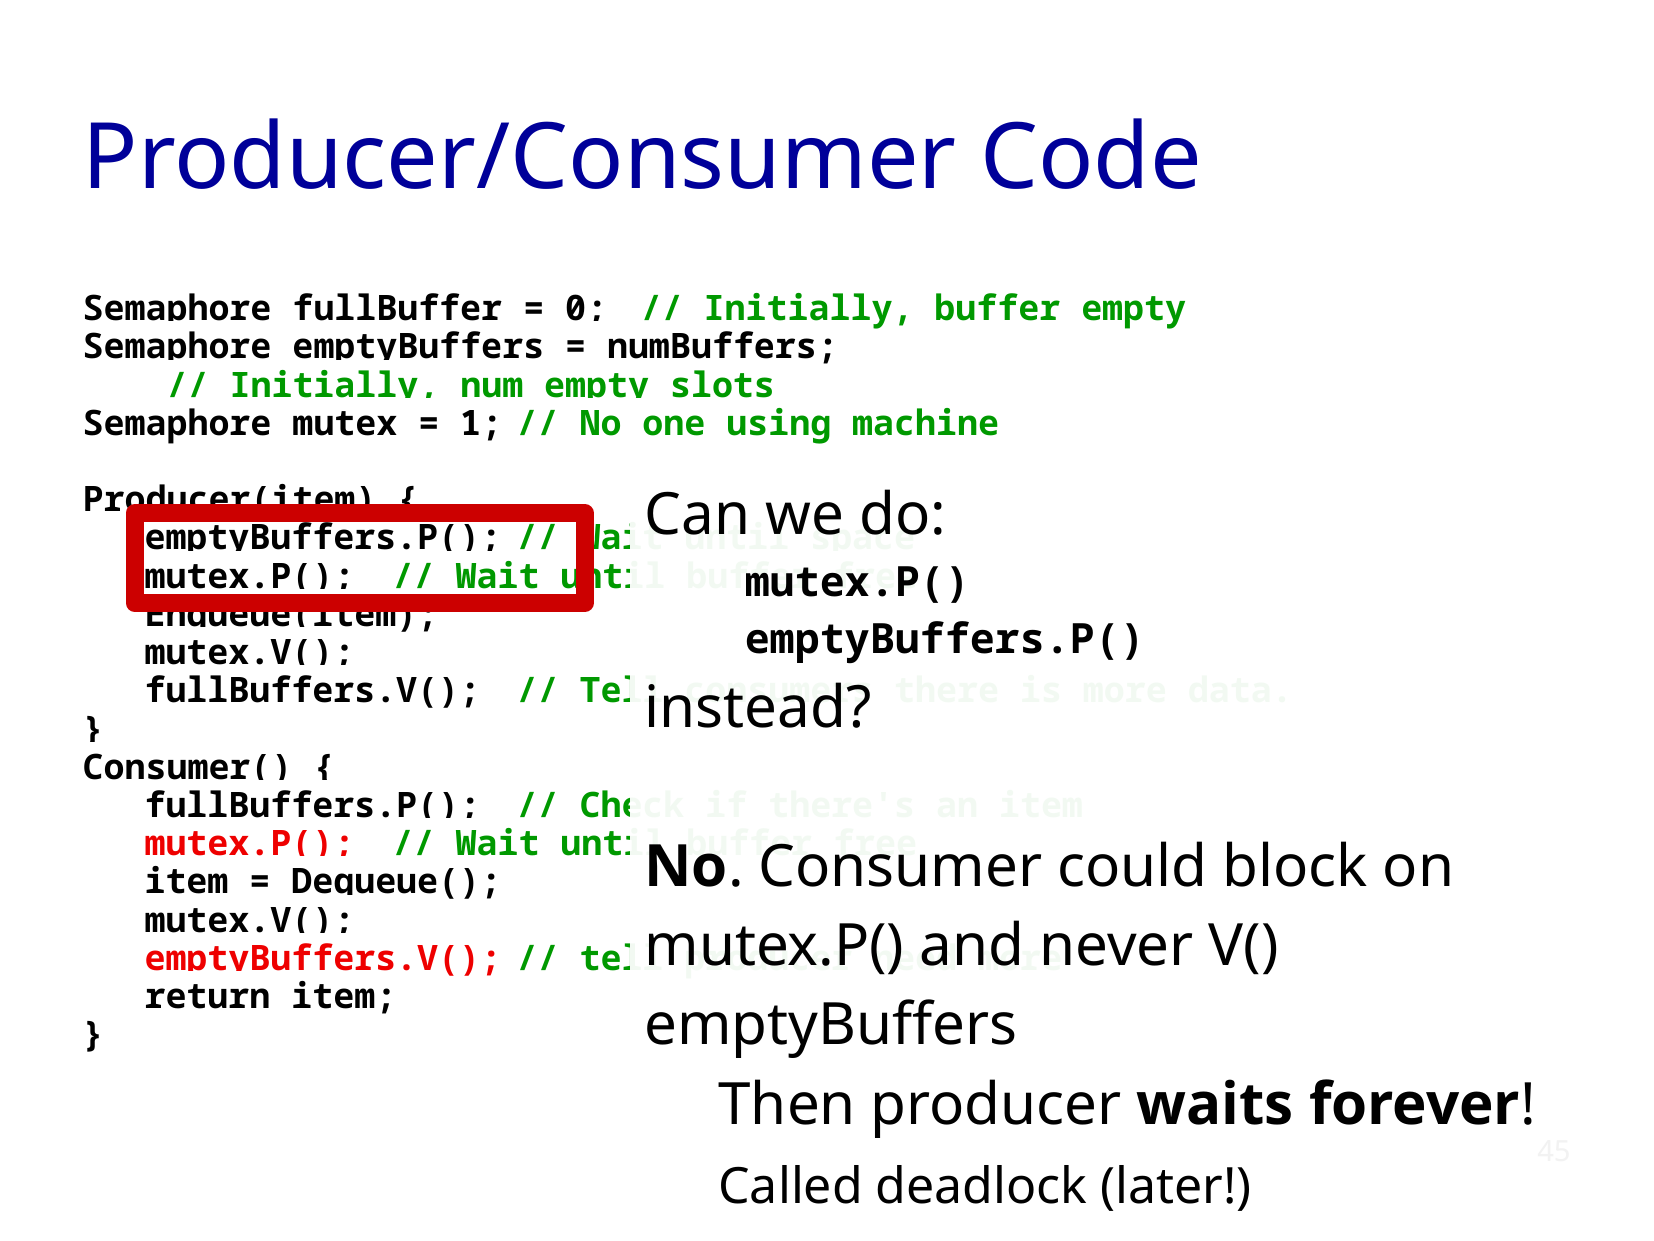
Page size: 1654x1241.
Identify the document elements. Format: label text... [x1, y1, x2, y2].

title Producer/Consumer Code [82, 49, 1571, 257]
list Semaphore fullBuffer = 0; // Initially, buffer empty Semaphore emptyBuffers = numBuffers; // Initially, num empty slots Semaphore mutex = 1; // No one using machine Producer(item) { emptyBuffers.P(); // Wait until space mutex.P(); // Wait until buffer free Enqueue(item); mutex.V(); fullBuffers.V(); // Tell consumers there is more data. } Consumer() { fullBuffers.P(); // Check if there's an item mutex.P(); // Wait until buffer free item = Dequeue(); mutex.V(); emptyBuffers.V(); // tell producer need more return item; } [82, 290, 1571, 1096]
text_box Can we do: mutex.P() emptyBuffers.P() instead? No. Consumer could block on mutex.P() and never V() emptyBuffers Then producer waits forever! Called deadlock (later!) [630, 465, 1621, 1036]
